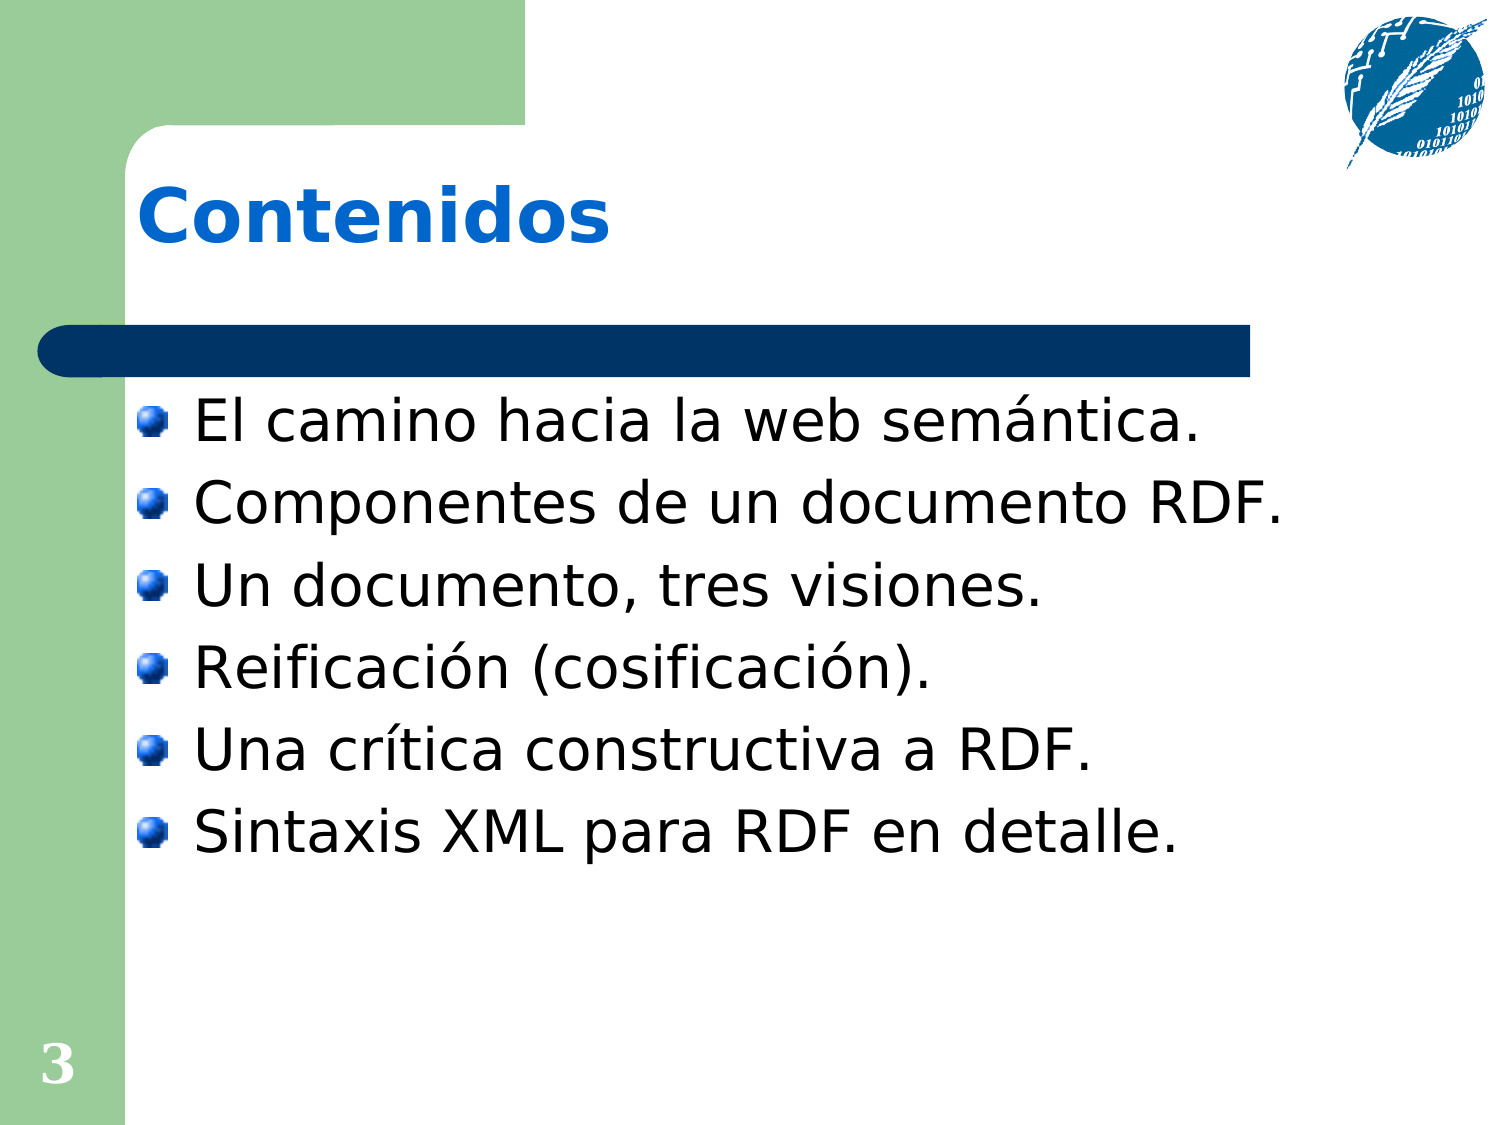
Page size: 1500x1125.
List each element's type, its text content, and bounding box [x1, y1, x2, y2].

picture [1416, 140, 1425, 149]
title Contenidos [136, 136, 1414, 301]
picture [1436, 127, 1450, 136]
picture [1341, 15, 1487, 172]
picture [1427, 138, 1431, 148]
list El camino hacia la web semántica. Componentes de un documento RDF. Un documento, tres visiones. Reificación (cosificación). Una crítica constructiva a RDF. Sintaxis XML para RDF en detalle. [137, 387, 1400, 1045]
picture [1433, 139, 1440, 147]
